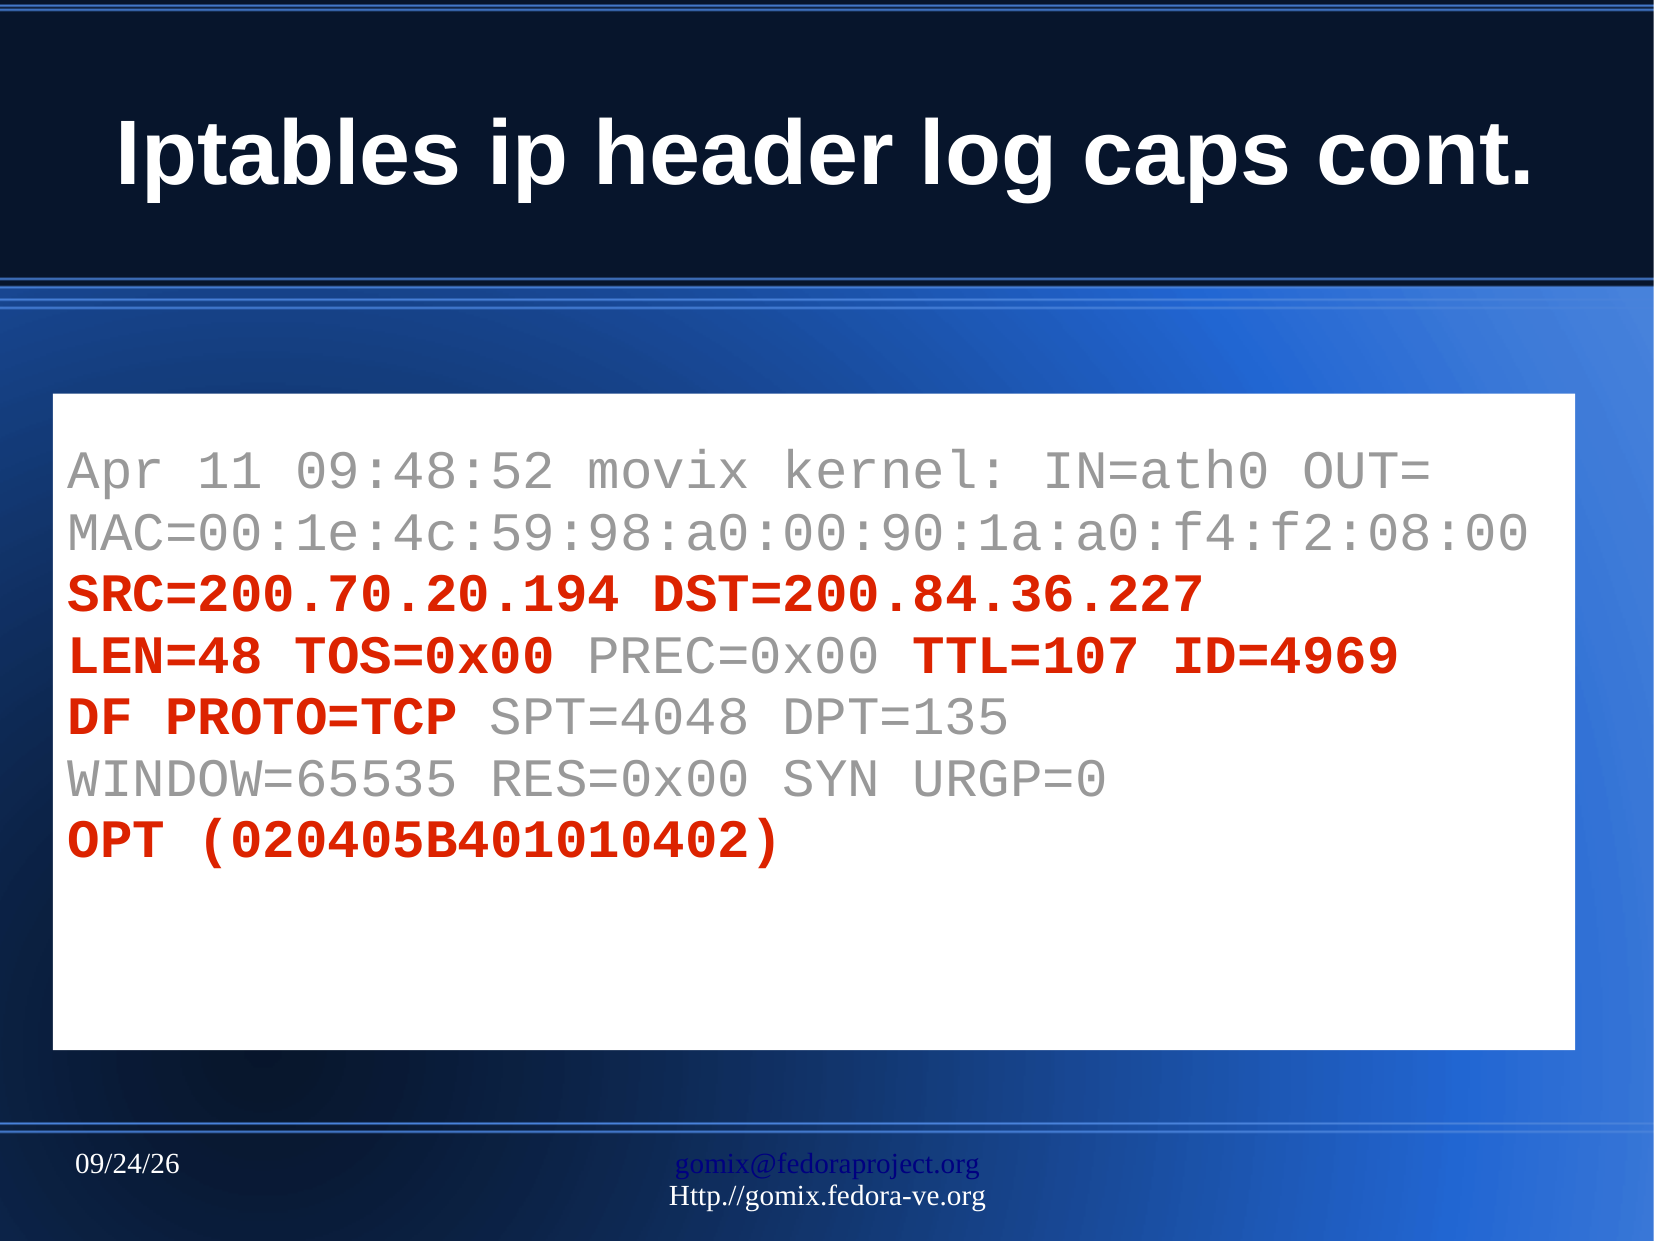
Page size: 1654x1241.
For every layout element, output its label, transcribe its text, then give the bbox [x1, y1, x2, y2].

text_box Apr 11 09:48:52 movix kernel: IN=ath0 OUT= MAC=00:1e:4c:59:98:a0:00:90:1a:a0:f4:f2:08:00 SRC=200.70.20.194 DST=200.84.36.227 LEN=48 TOS=0x00 PREC=0x00 TTL=107 ID=4969 DF PROTO=TCP SPT=4048 DPT=135 WINDOW=65535 RES=0x00 SYN URGP=0 OPT (020405B401010402) [52, 393, 1576, 1051]
title Iptables ip header log caps cont. [82, 49, 1571, 257]
picture [0, 0, 1654, 1241]
